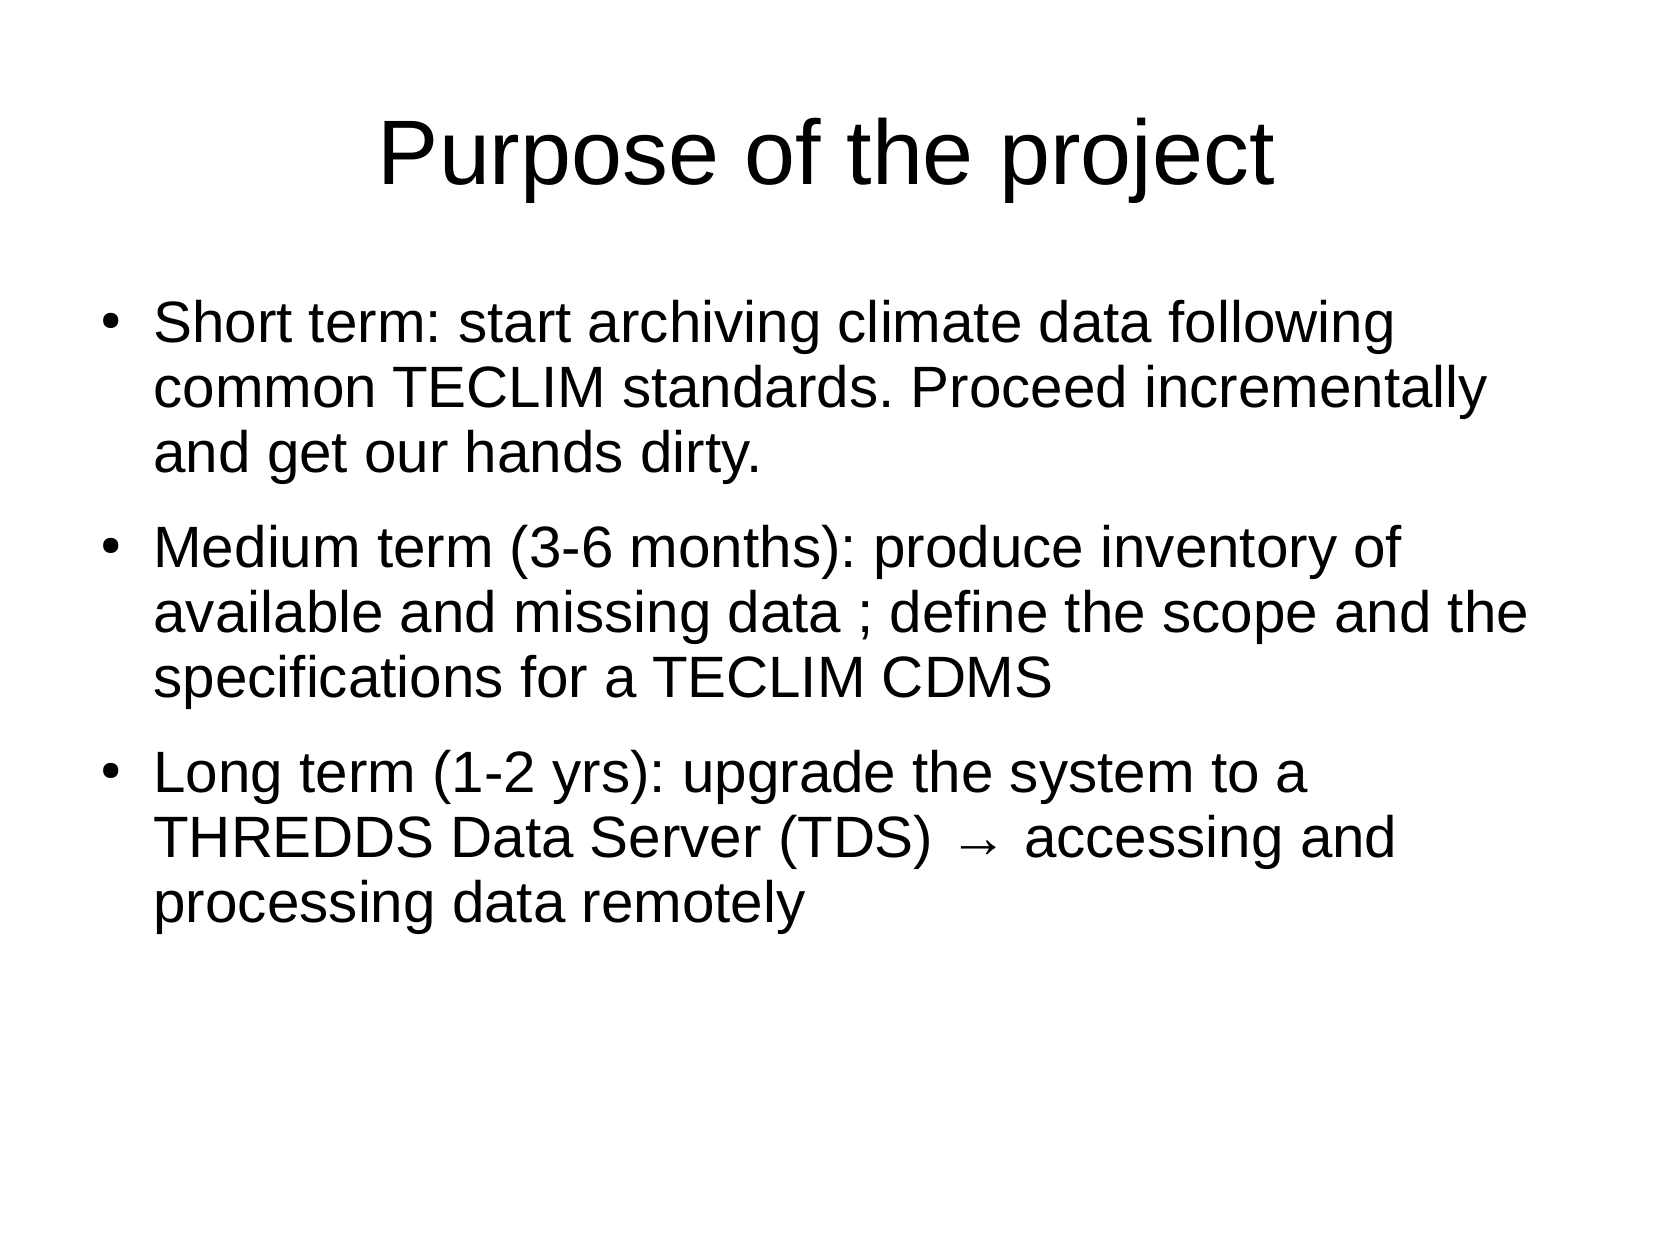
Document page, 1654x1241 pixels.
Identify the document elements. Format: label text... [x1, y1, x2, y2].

list Short term: start archiving climate data following common TECLIM standards. Proceed incrementally and get our hands dirty. Medium term (3-6 months): produce inventory of available and missing data ; define the scope and the specifications for a TECLIM CDMS Long term (1-2 yrs): upgrade the system to a THREDDS Data Server (TDS) → accessing and processing data remotely [82, 290, 1571, 1010]
title Purpose of the project [82, 49, 1571, 257]
